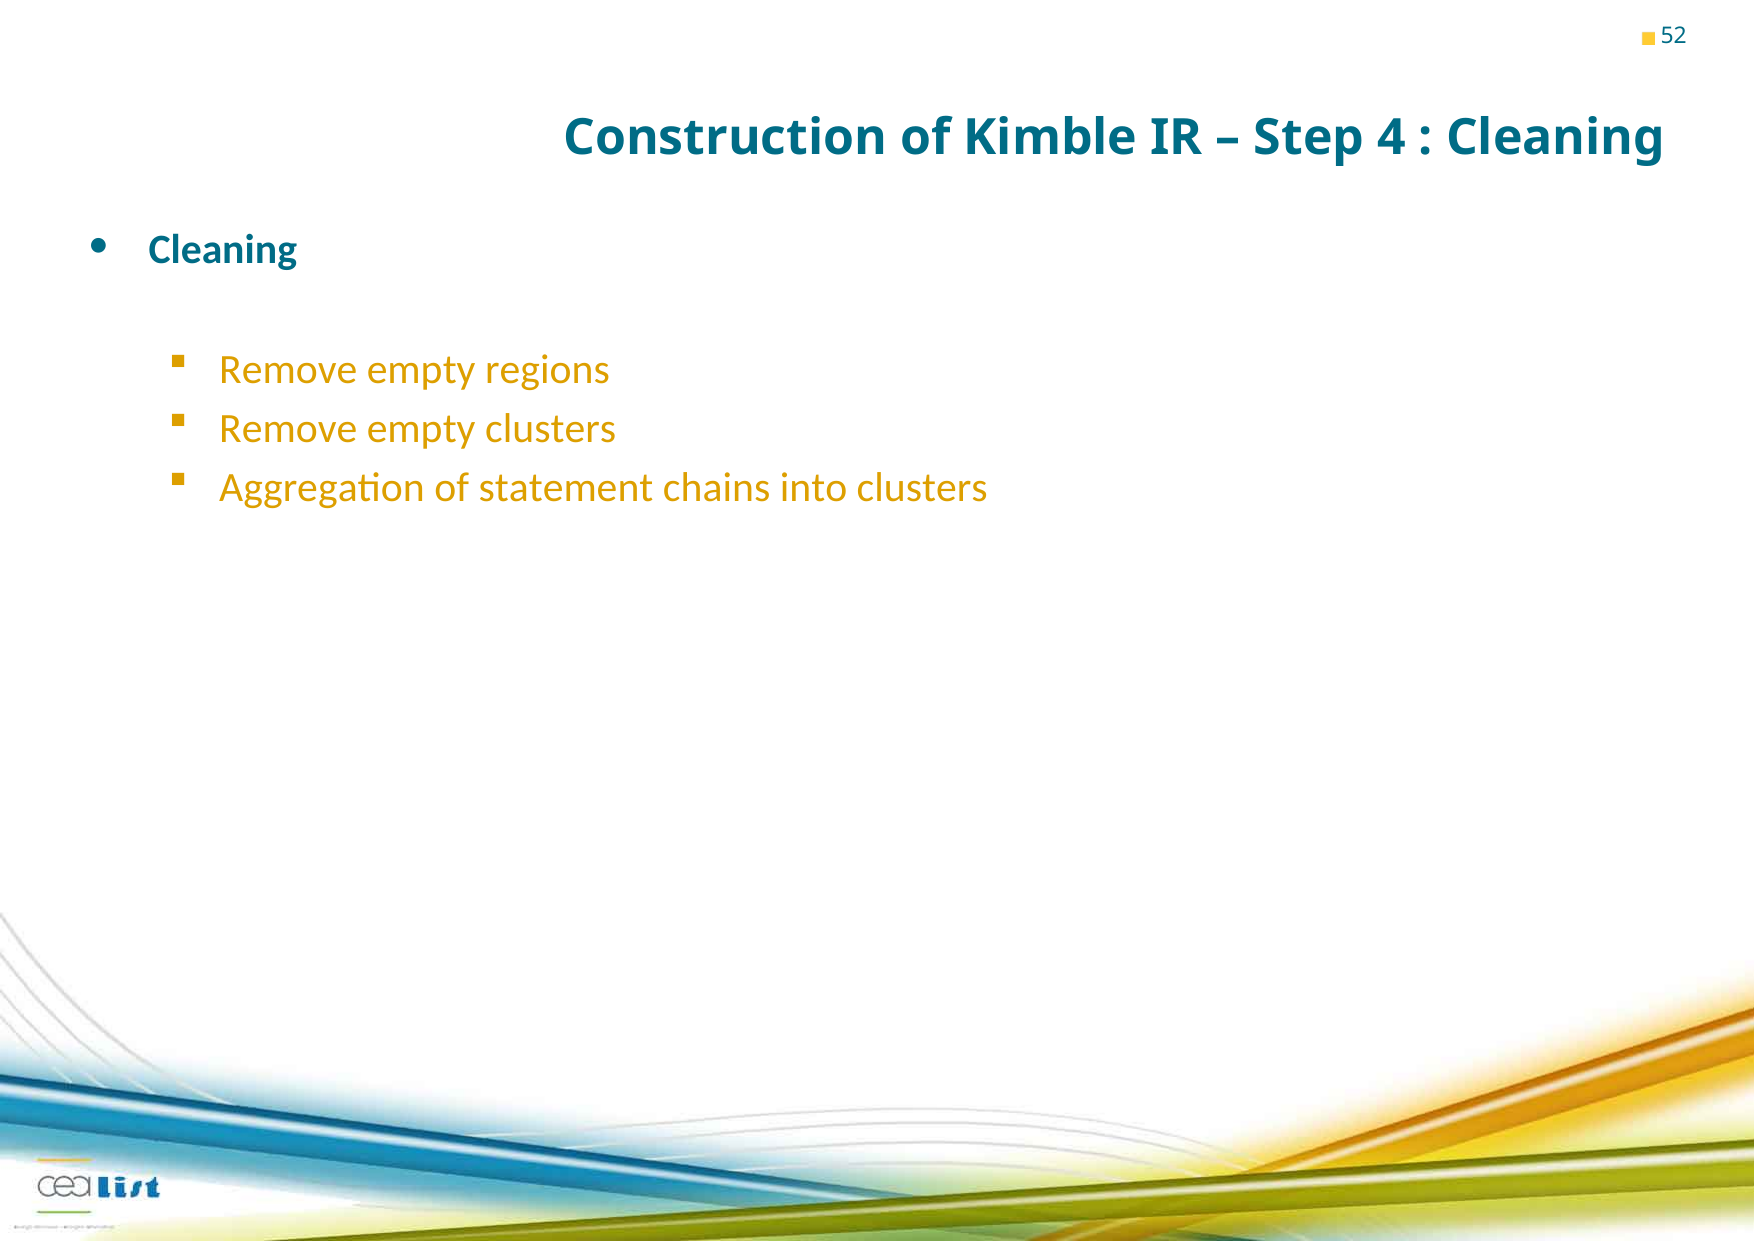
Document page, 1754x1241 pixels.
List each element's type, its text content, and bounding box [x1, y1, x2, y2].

title Construction of Kimble IR – Step 4 : Cleaning [72, 86, 1682, 183]
list Cleaning Remove empty regions Remove empty clusters Aggregation of statement chains into clusters [72, 214, 1682, 1026]
picture [0, 0, 1754, 1241]
text_box <number> [1294, 12, 1704, 60]
